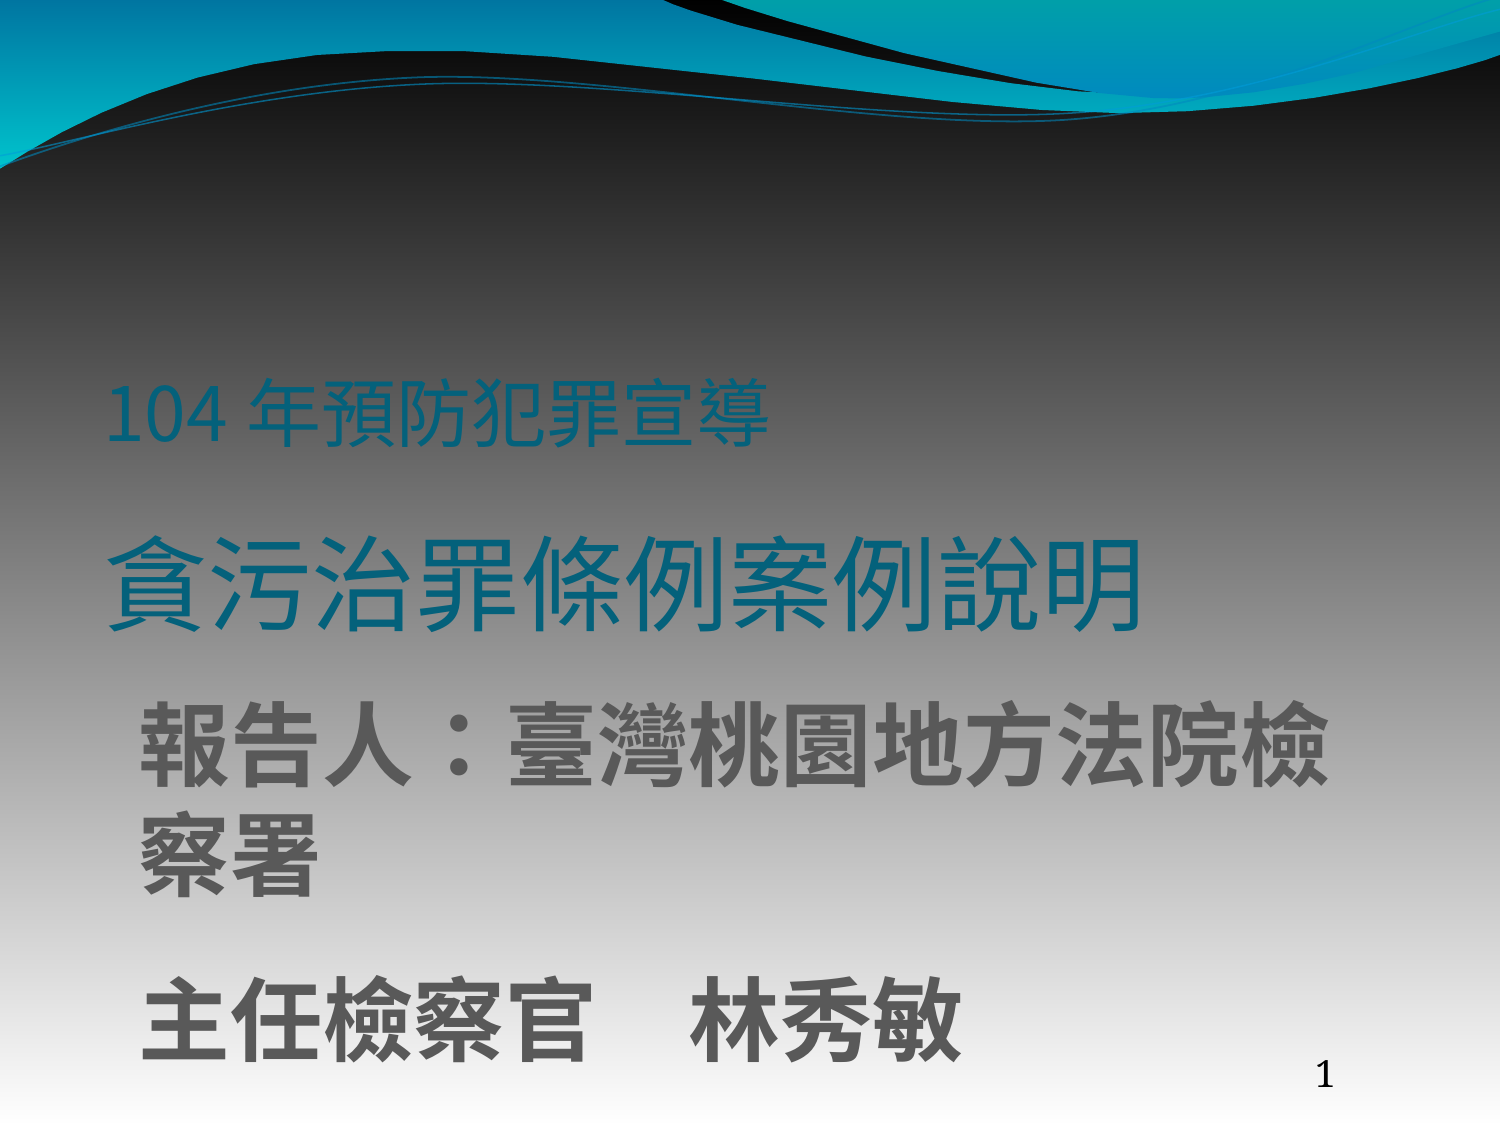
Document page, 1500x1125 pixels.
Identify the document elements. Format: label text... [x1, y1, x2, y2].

title 104年預防犯罪宣導 貪污治罪條例案例說明 [88, 314, 1377, 615]
subtitle 報告人：臺灣桃園地方法院檢察署 主任檢察官 林秀敏 中華民國104年6月22日 [123, 680, 1399, 1035]
slide_number <編號> [1299, 1042, 1425, 1103]
